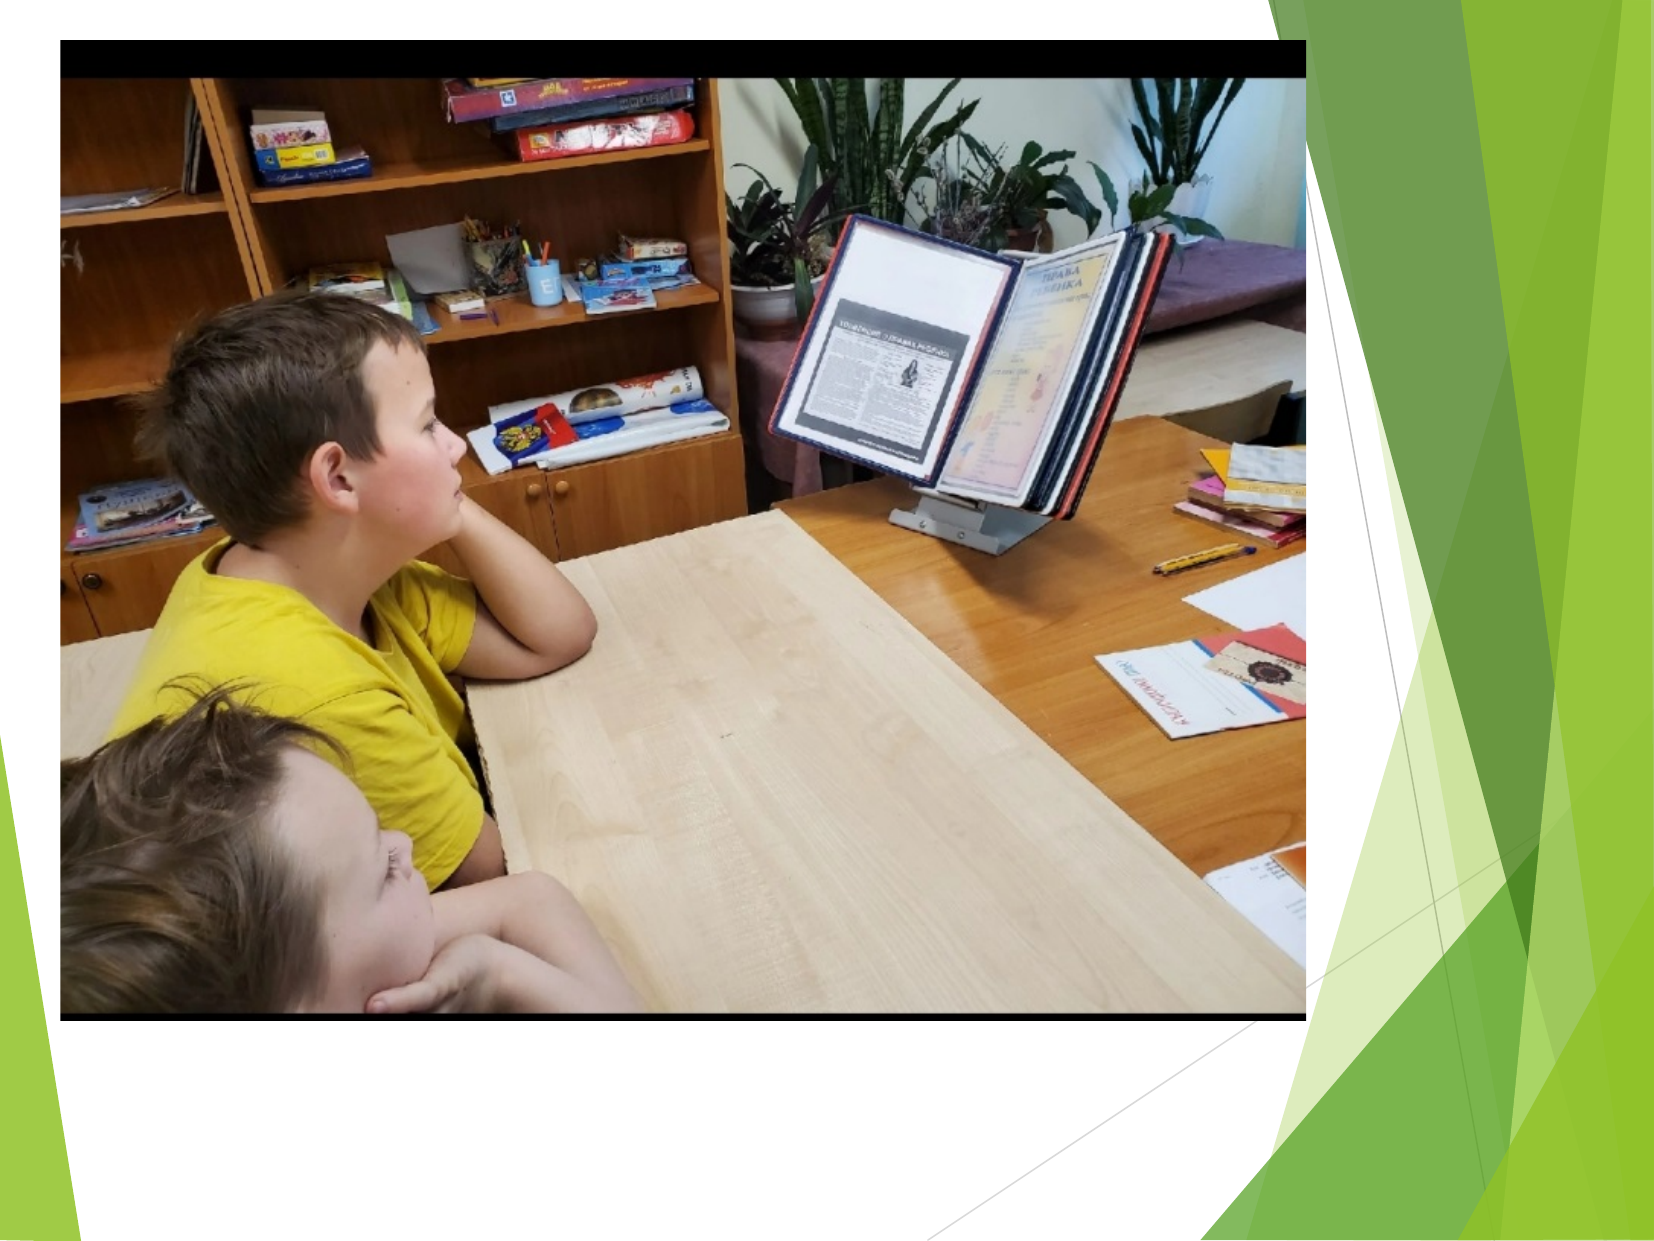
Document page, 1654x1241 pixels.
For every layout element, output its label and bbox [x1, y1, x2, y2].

picture [60, 40, 1307, 1021]
